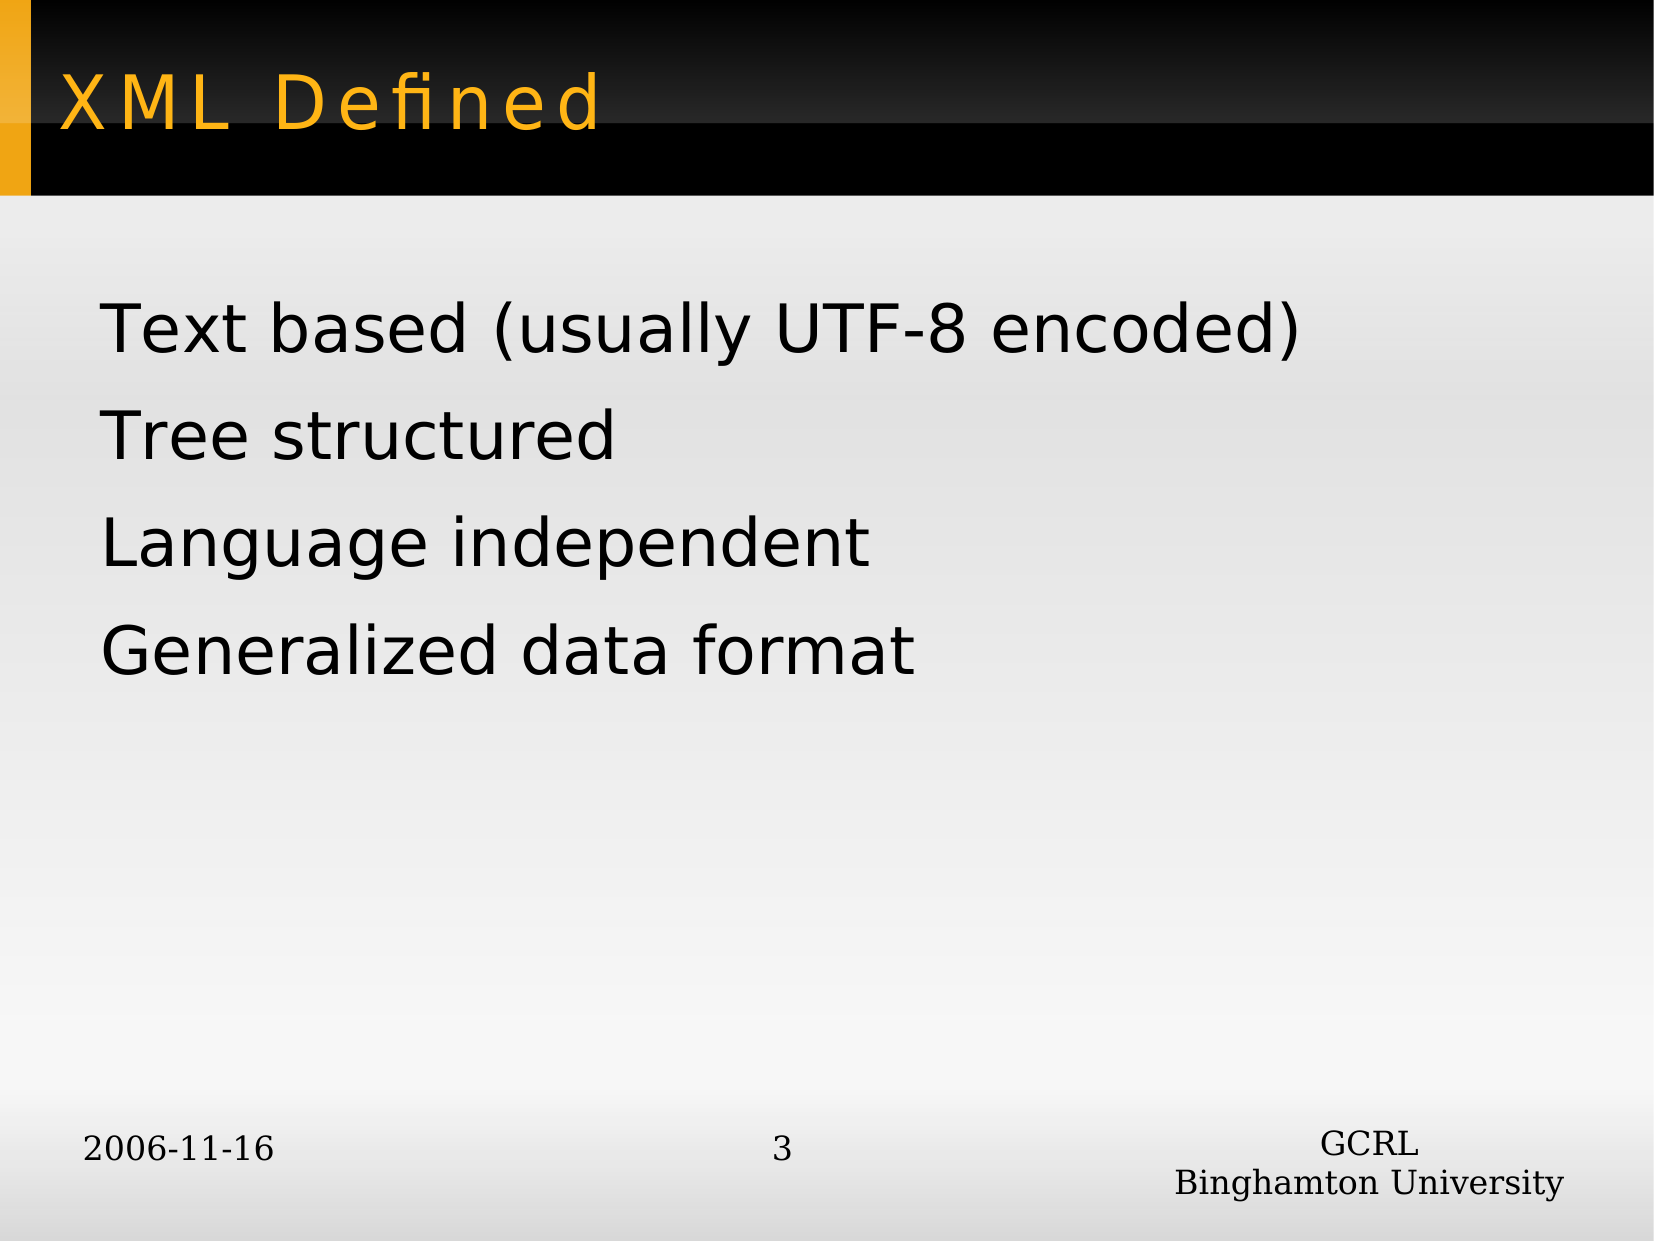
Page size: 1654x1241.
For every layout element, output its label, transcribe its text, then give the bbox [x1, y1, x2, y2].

title XML Defined [59, 36, 1538, 171]
picture [0, 0, 1654, 1241]
list Text based (usually UTF-8 encoded) Tree structured Language independent Generalized data format [82, 290, 1571, 1094]
